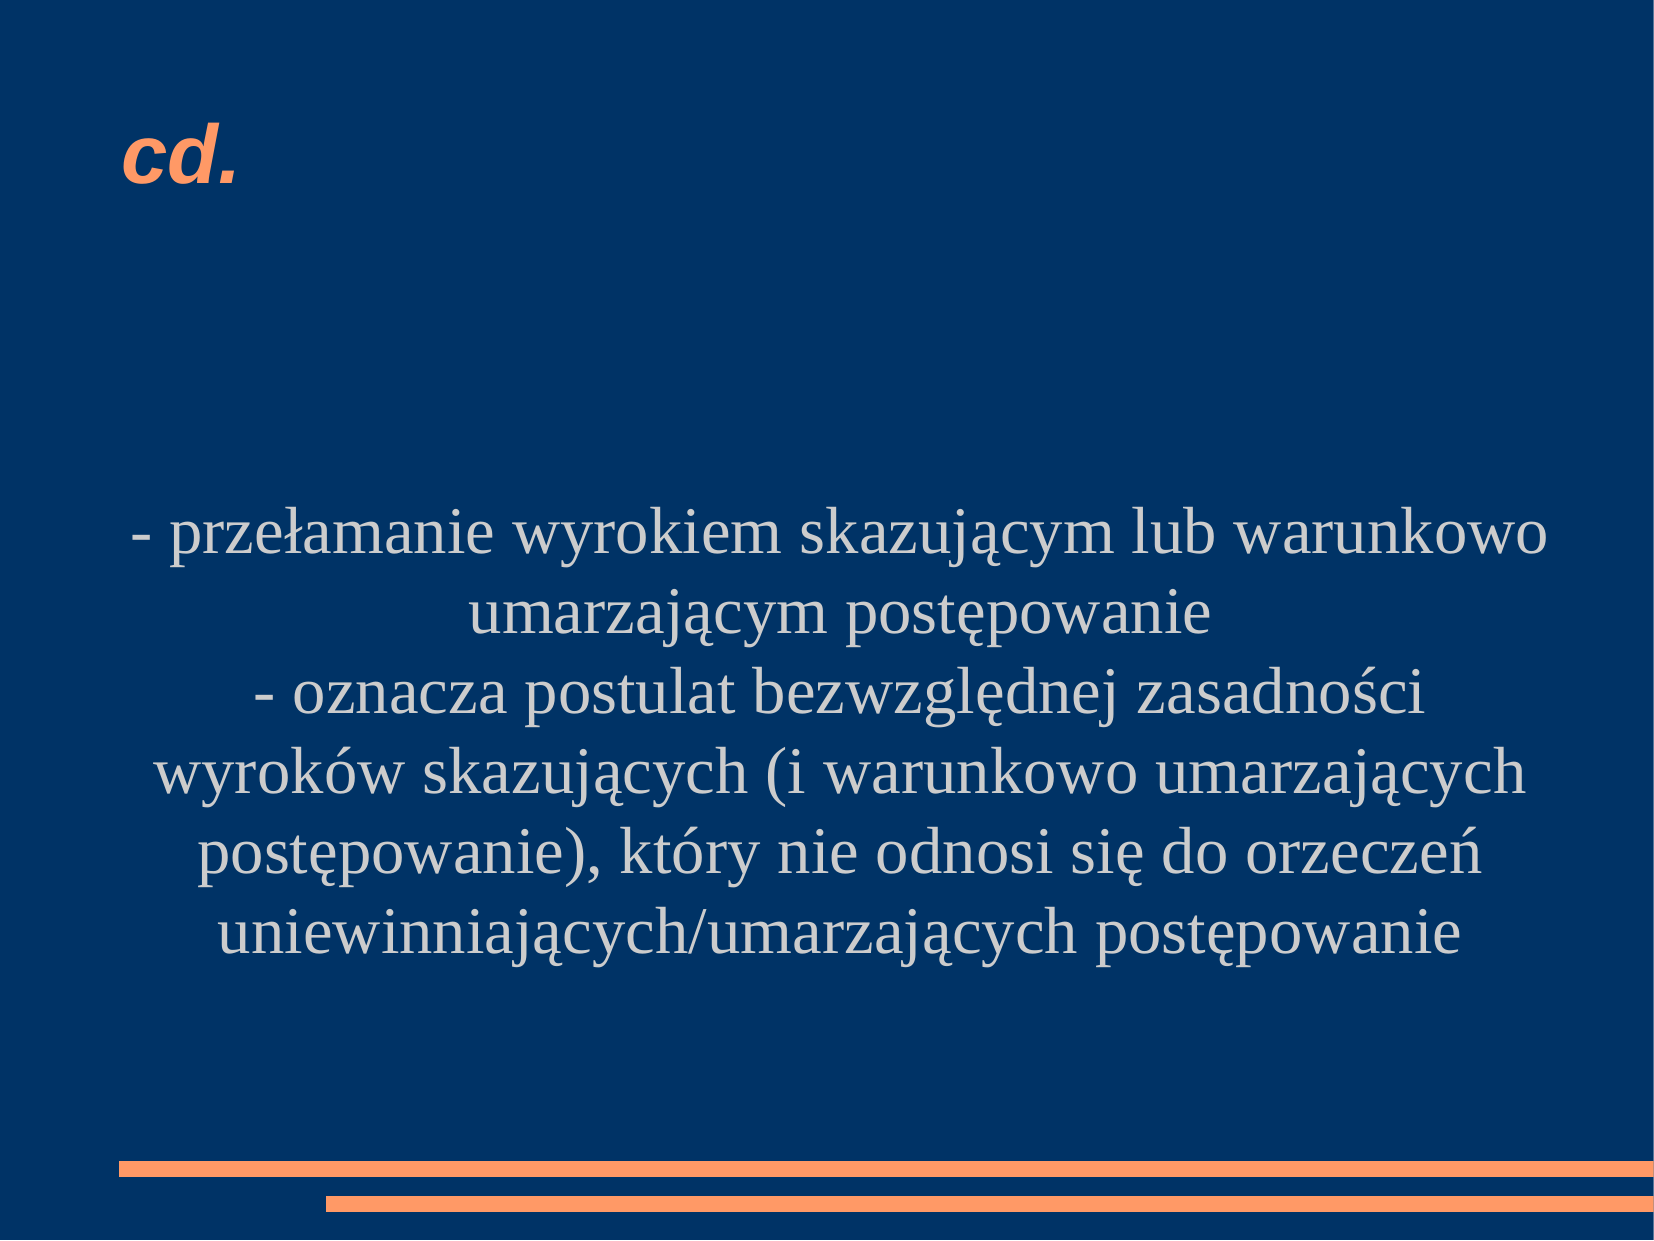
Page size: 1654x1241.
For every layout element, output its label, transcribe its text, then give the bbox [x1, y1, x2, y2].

title cd. [121, 53, 1534, 247]
subtitle - przełamanie wyrokiem skazującym lub warunkowo umarzającym postępowanie - oznacza postulat bezwzględnej zasadności wyroków skazujących (i warunkowo umarzających postępowanie), który nie odnosi się do orzeczeń uniewinniających/umarzających postępowanie [121, 329, 1561, 1125]
